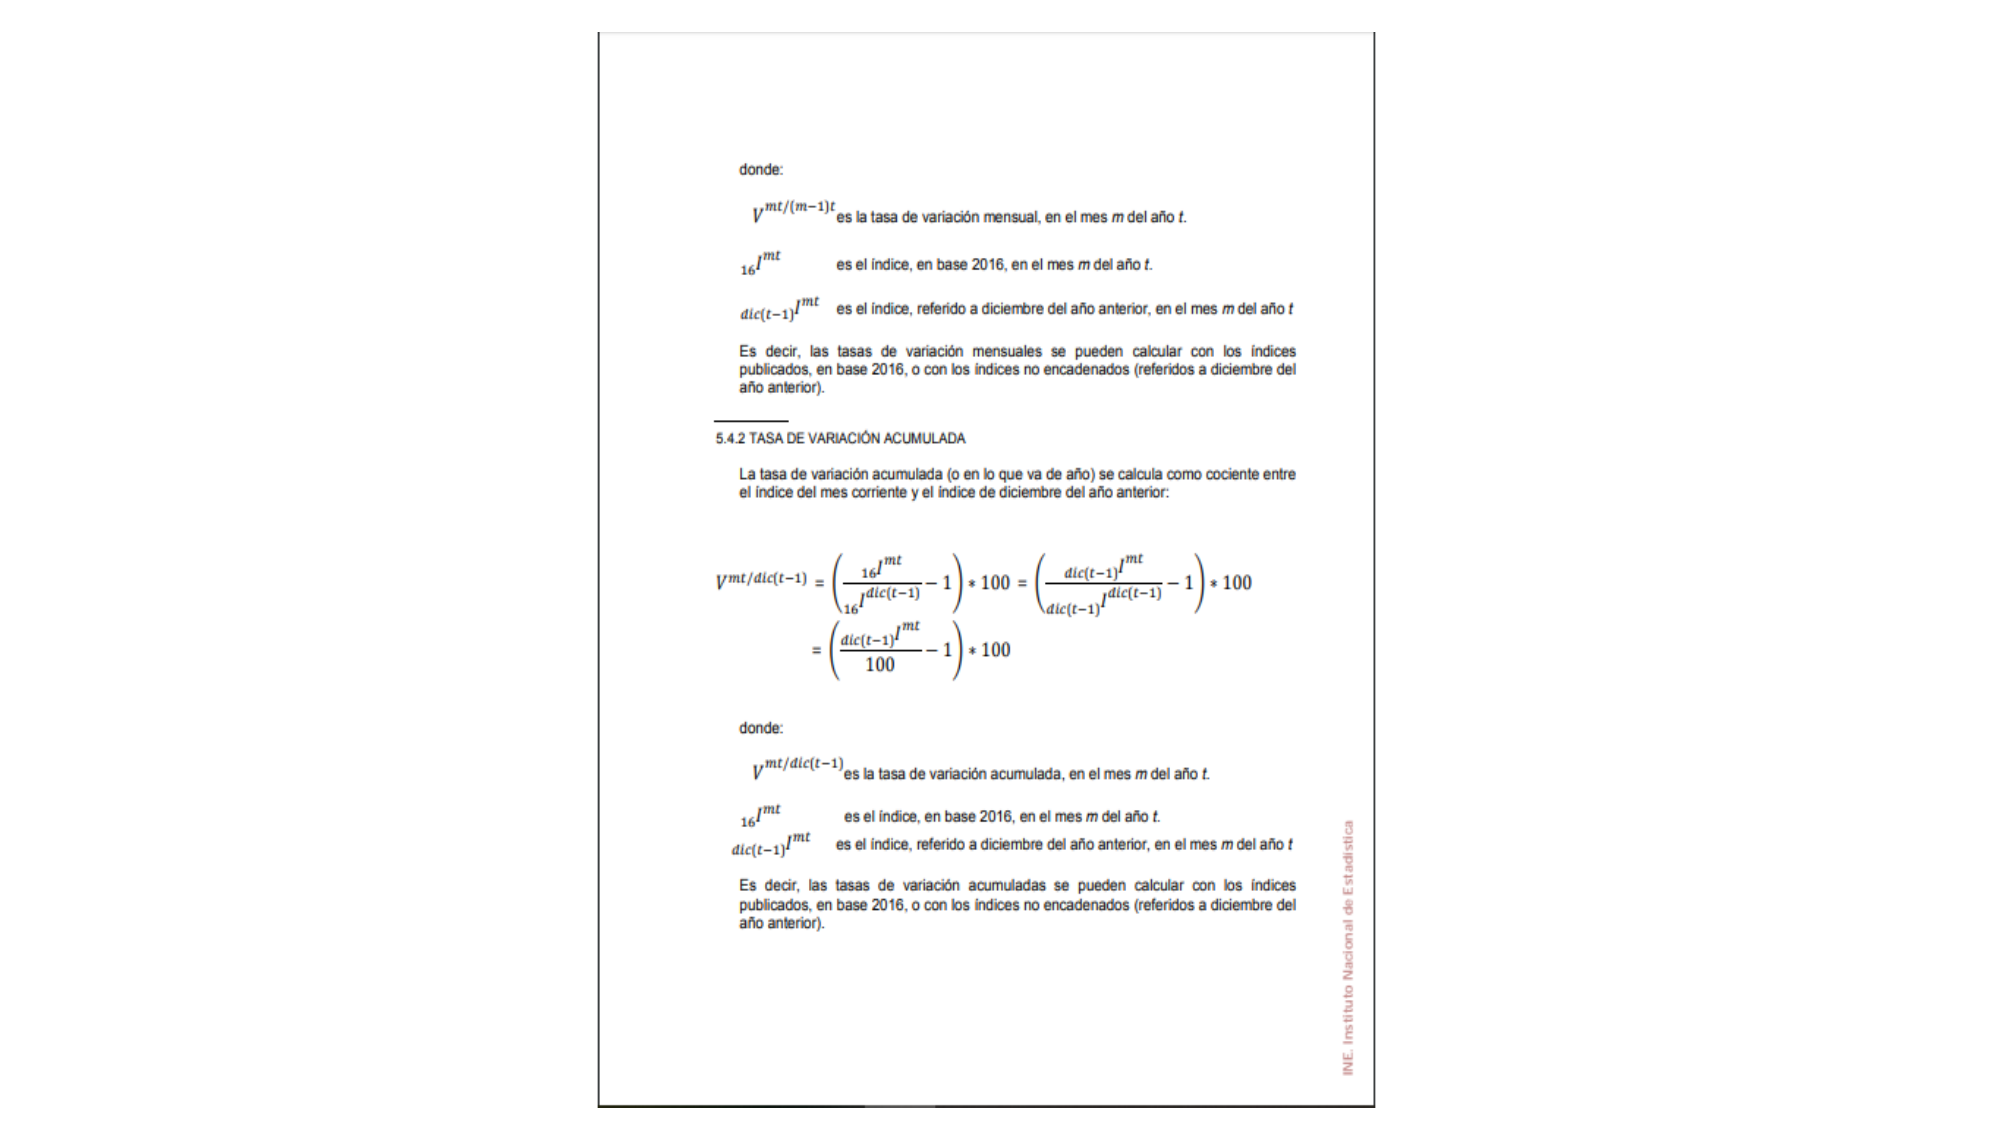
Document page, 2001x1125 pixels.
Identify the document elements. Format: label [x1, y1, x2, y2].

picture [597, 32, 1376, 1108]
